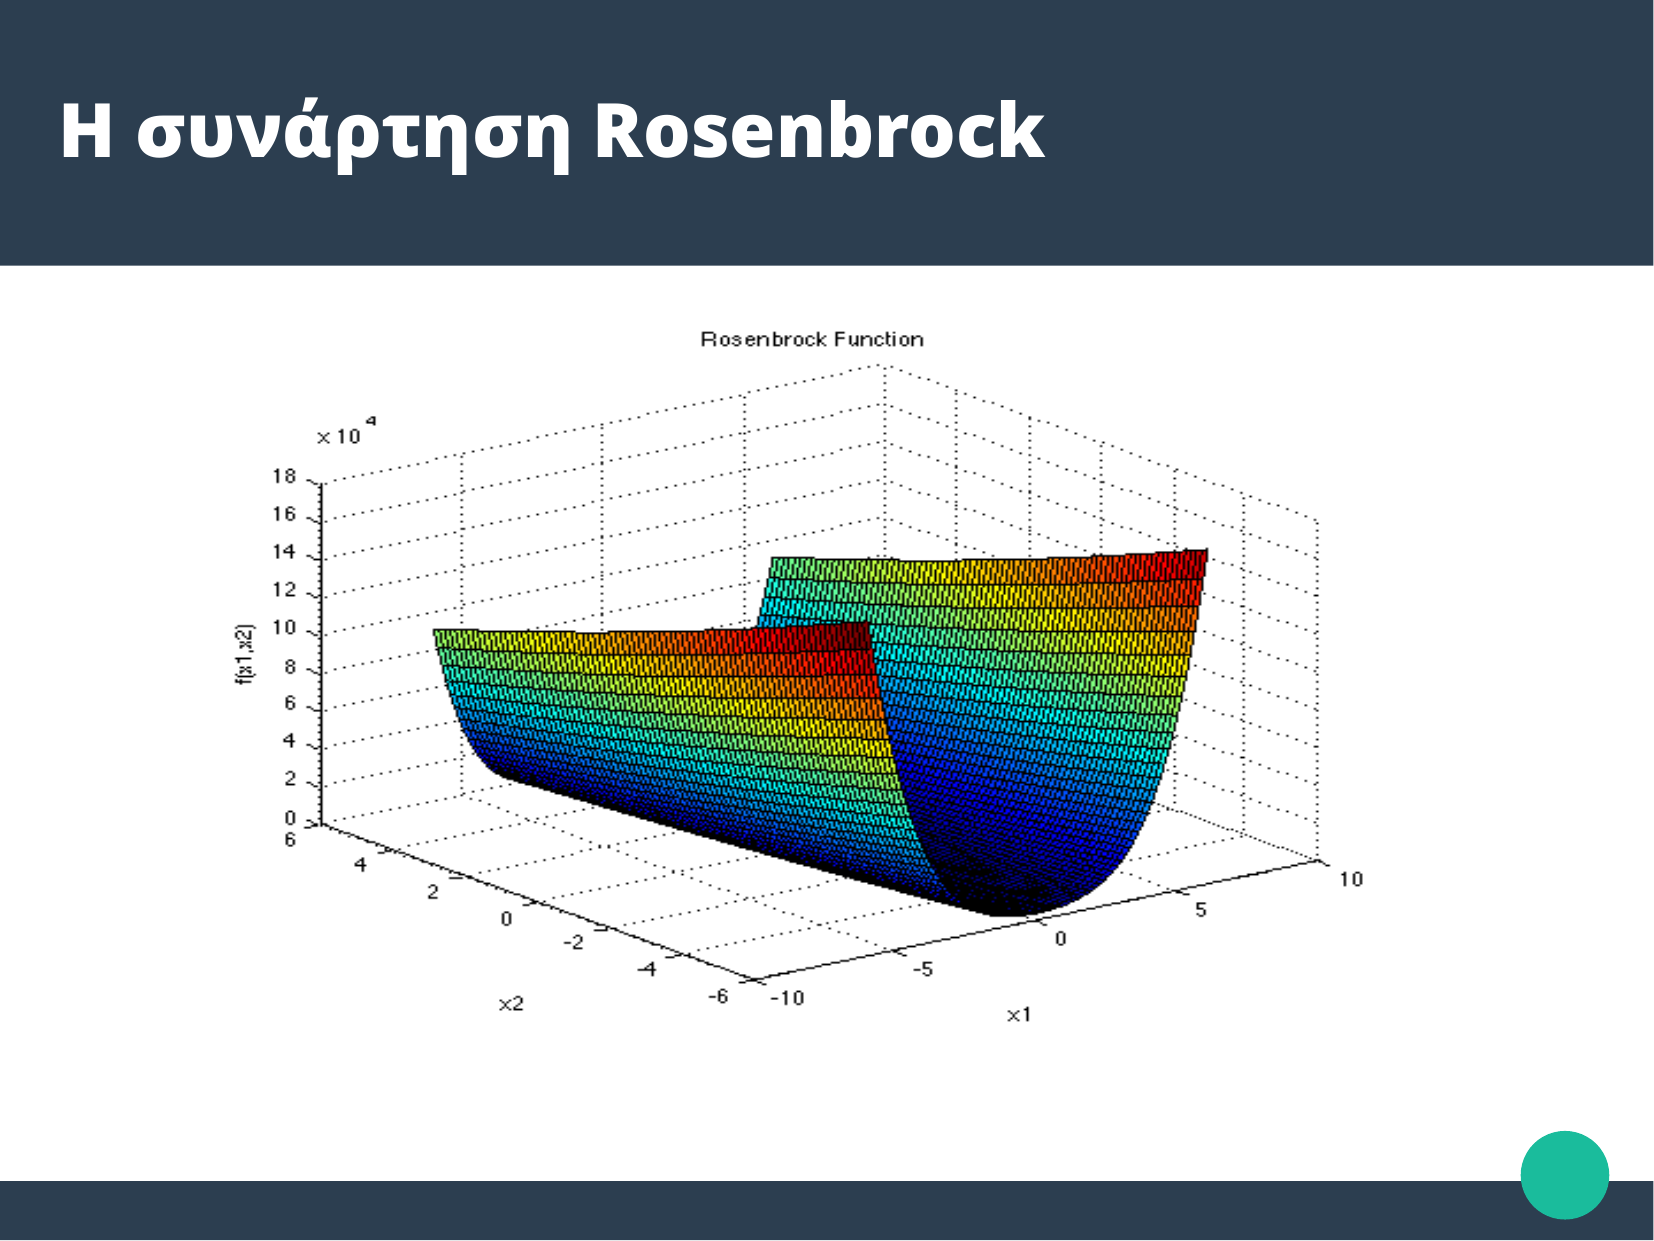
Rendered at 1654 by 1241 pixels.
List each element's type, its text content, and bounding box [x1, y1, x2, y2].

picture [153, 307, 1441, 1063]
title Η συνάρτηση Rosenbrock [59, 49, 1595, 207]
